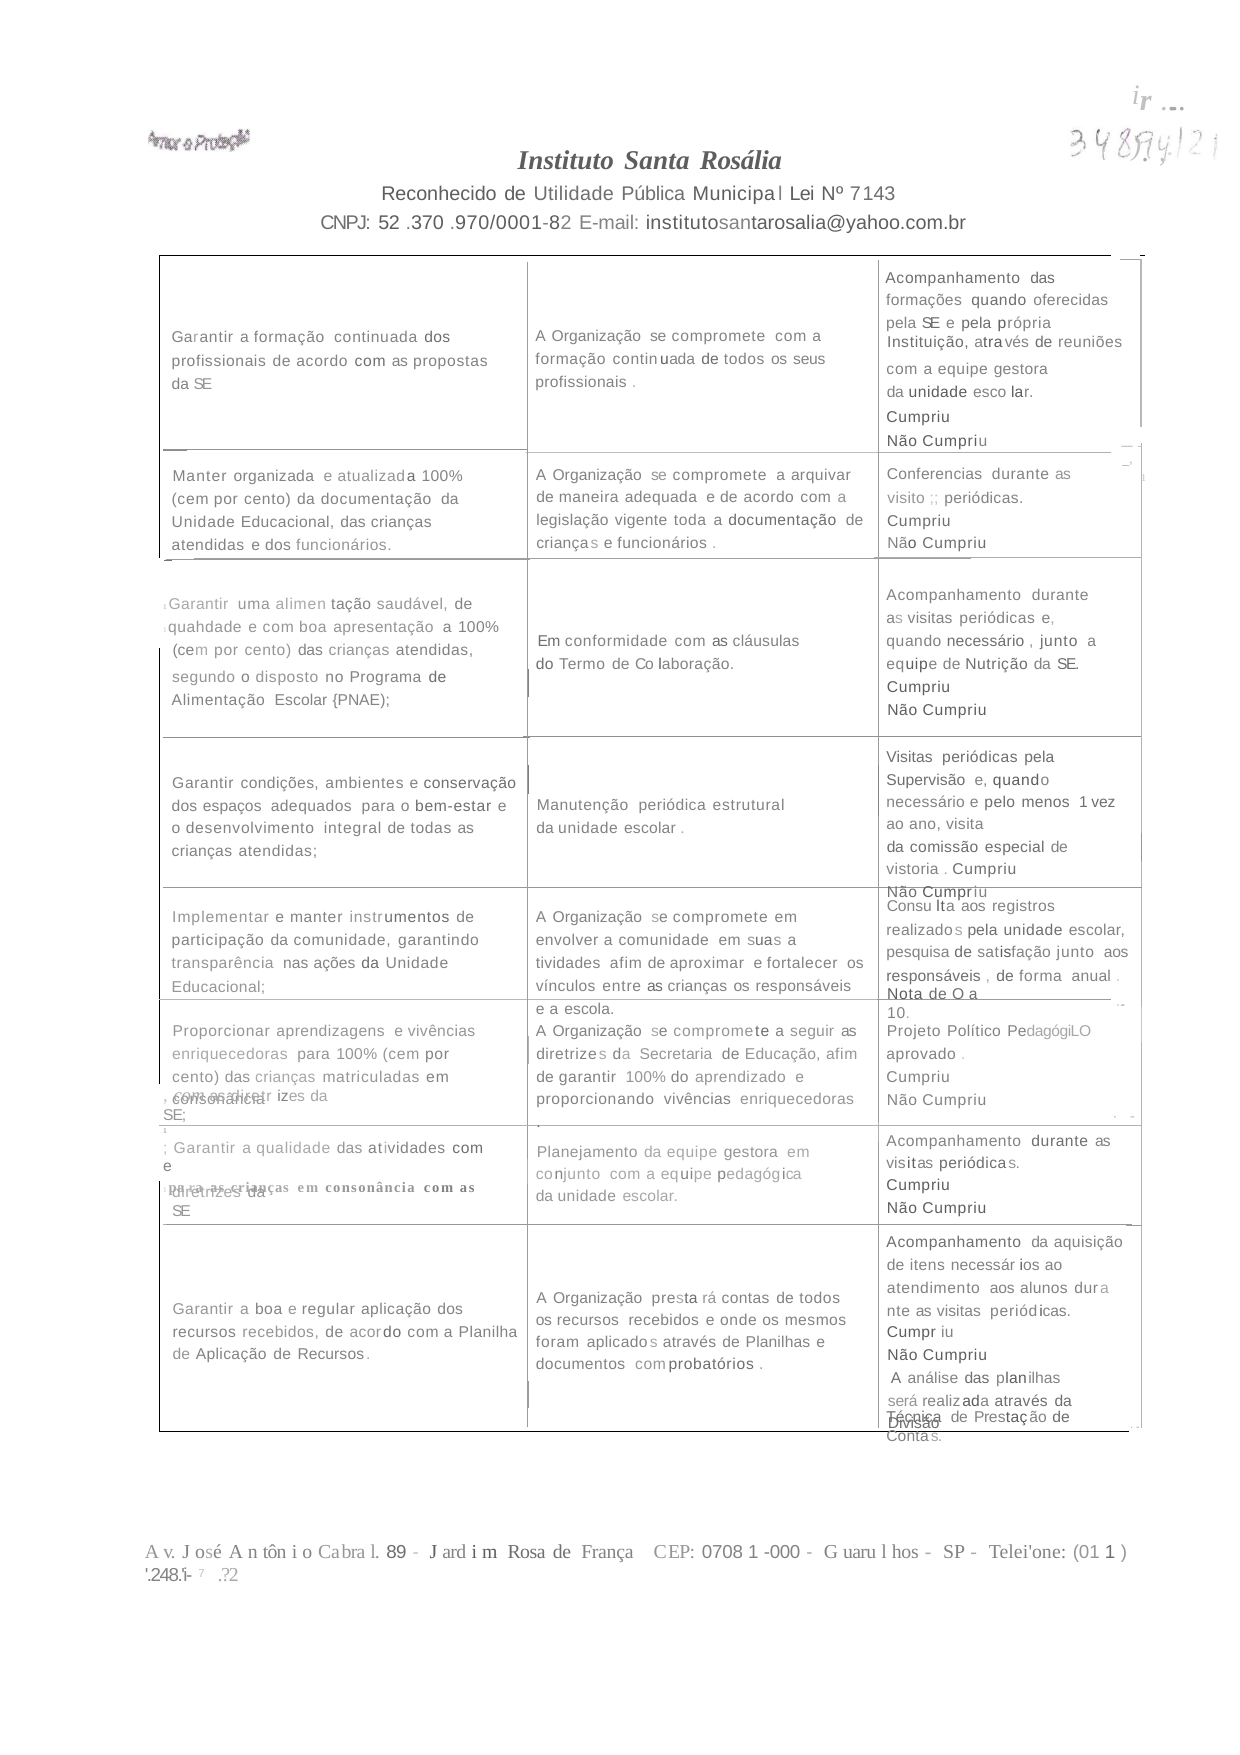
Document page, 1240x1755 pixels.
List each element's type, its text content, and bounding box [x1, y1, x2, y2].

text_box Em conformidade com as cláusulas do Termo de Co laboração. [533, 627, 826, 670]
text_box Acompanhamento durante as visitas periódicas. Cumpriu Não Cumpriu [884, 1128, 1113, 1215]
text_box Implementar e manter instrumentos de participação da comunidade, garantindo transparência nas ações da Unidade Educacional; [169, 902, 484, 992]
text_box Instituição, através de reuniões [884, 331, 1124, 352]
text_box Garantir a formação continuada dos profissionais de acordo com as propostas da SE [169, 322, 513, 390]
text_box [1068, 126, 1218, 160]
text_box A Organização se compromete com a formação continuada de todos os seus profissionais . [533, 321, 827, 388]
text_box Conferencias durante as visito ;; periódicas. Cumpriu Não Cumpriu [884, 459, 1123, 548]
text_box 1 [1139, 471, 1147, 486]
text_box A Organização se compromete a arquivar de maneira adequada e de acordo com a legislação vigente toda a documentação de crianças e funcionários . [533, 460, 872, 549]
text_box Proporcionar aprendizagens e vivências enriquecedoras para 100% (cem por cento) das crianças matriculadas em consonância [170, 1016, 504, 1083]
text_box Projeto Político PedagógiLO aprovado . Cumpriu Não Cumpriu [884, 1017, 1093, 1106]
text_box _ , [1119, 422, 1145, 449]
text_box [148, 128, 252, 152]
text_box ·- [1113, 994, 1147, 1014]
text_box Técnica de Prestação de Contas. [884, 1406, 1131, 1427]
text_box A v. J osé A n tôn i o Cabra l. 89 - J ard i m Rosa de França CEP: 0708 1 -000 - G uaru l hos - SP - Telei'one: (01 1 ) '.248.'i- 7 .?2 [142, 1538, 1137, 1563]
text_box Instituto Santa Rosália Reconhecido de Utilidade Pública Municipal Lei Nº 7143 CNPJ: 52 .370 .970/0001-82 E-mail: institutosantarosalia@yahoo.com.br [317, 142, 970, 232]
text_box A Organização presta rá contas de todos os recursos recebidos e onde os mesmos foram aplicados através de Planilhas e documentos comprobatórios . [533, 1284, 859, 1371]
text_box Manter organizada e atualizada 100% (cem por cento) da documentação da Unidade Educacional, das crianças atendidas e dos funcionários. [169, 462, 506, 551]
text_box Acompanhamento durante as visitas periódicas e, quando necessário , junto a equipe de Nutrição da SE. Cumpriu Não Cumpriu [884, 580, 1113, 716]
text_box com a equipe gestora da unidade esco lar. Cumpriu Não Cumpriu [884, 354, 1072, 446]
text_box Acompanhamento das formações quando oferecidas pela SE e pela própria [883, 263, 1110, 329]
text_box segundo o disposto no Programa de Alimentação Escolar {PNAE); [169, 662, 450, 705]
text_box Consu lta aos registros realizados pela unidade escolar, pesquisa de satisfação junto aos responsáveis , de forma anual . [884, 891, 1134, 981]
text_box Manutenção periódica estrutural da unidade escolar . [534, 791, 809, 834]
text_box 1 Garantir uma alimen tação saudável, de 1 quahdade e com boa apresentação a 100% (cem por cento) das crianças atendidas, [161, 593, 502, 660]
text_box diretrizes da SE [170, 1182, 291, 1203]
text_box A Organização se compromete a seguir as diretrizes da Secretaria de Educação, afim de garantir 100% do aprendizado e proporcionando vivências enriquecedoras . [533, 1017, 859, 1105]
text_box Planejamento da equipe gestora em conjunto com a equipe pedagógica da unidade escolar. [533, 1139, 824, 1203]
text_box A Organização se compromete em envolver a comunidade em suas a tividades afim de aproximar e fortalecer os vínculos entre as crianças os responsáveis e a escola. [533, 902, 865, 993]
text_box , com as diretr izes da SE; 1 [161, 1082, 354, 1117]
text_box ·- [1127, 1420, 1145, 1436]
text_box ir .....). ,. [1129, 68, 1191, 109]
text_box ·- [1110, 1105, 1150, 1126]
text_box Acompanhamento da aquisição de itens necessár ios ao atendimento aos alunos dura nte as visitas periódicas. Cumpr iu Não Cumpriu A análise das planilhas será realizada através da Divisão [884, 1227, 1135, 1405]
text_box Garantir a boa e regular aplicação dos recursos recebidos, de acordo com a Planilha de Aplicação de Recursos. [170, 1295, 519, 1361]
text_box 1 ; Garantir a qualidade das atividades com e 1 pa ra as crianças em consonância com as [161, 1126, 496, 1180]
text_box Nota de O a 10. [884, 984, 1006, 1004]
text_box Garantir condições, ambientes e conservação dos espaços adequados para o bem-estar e o desenvolvimento integral de todas as crianças atendidas; [169, 769, 520, 857]
text_box Visitas periódicas pela Supervisão e, quando necessário e pelo menos 1vez ao ano, visita da comissão especial de vistoria . Cumpriu Não Cumpriu [884, 747, 1135, 879]
